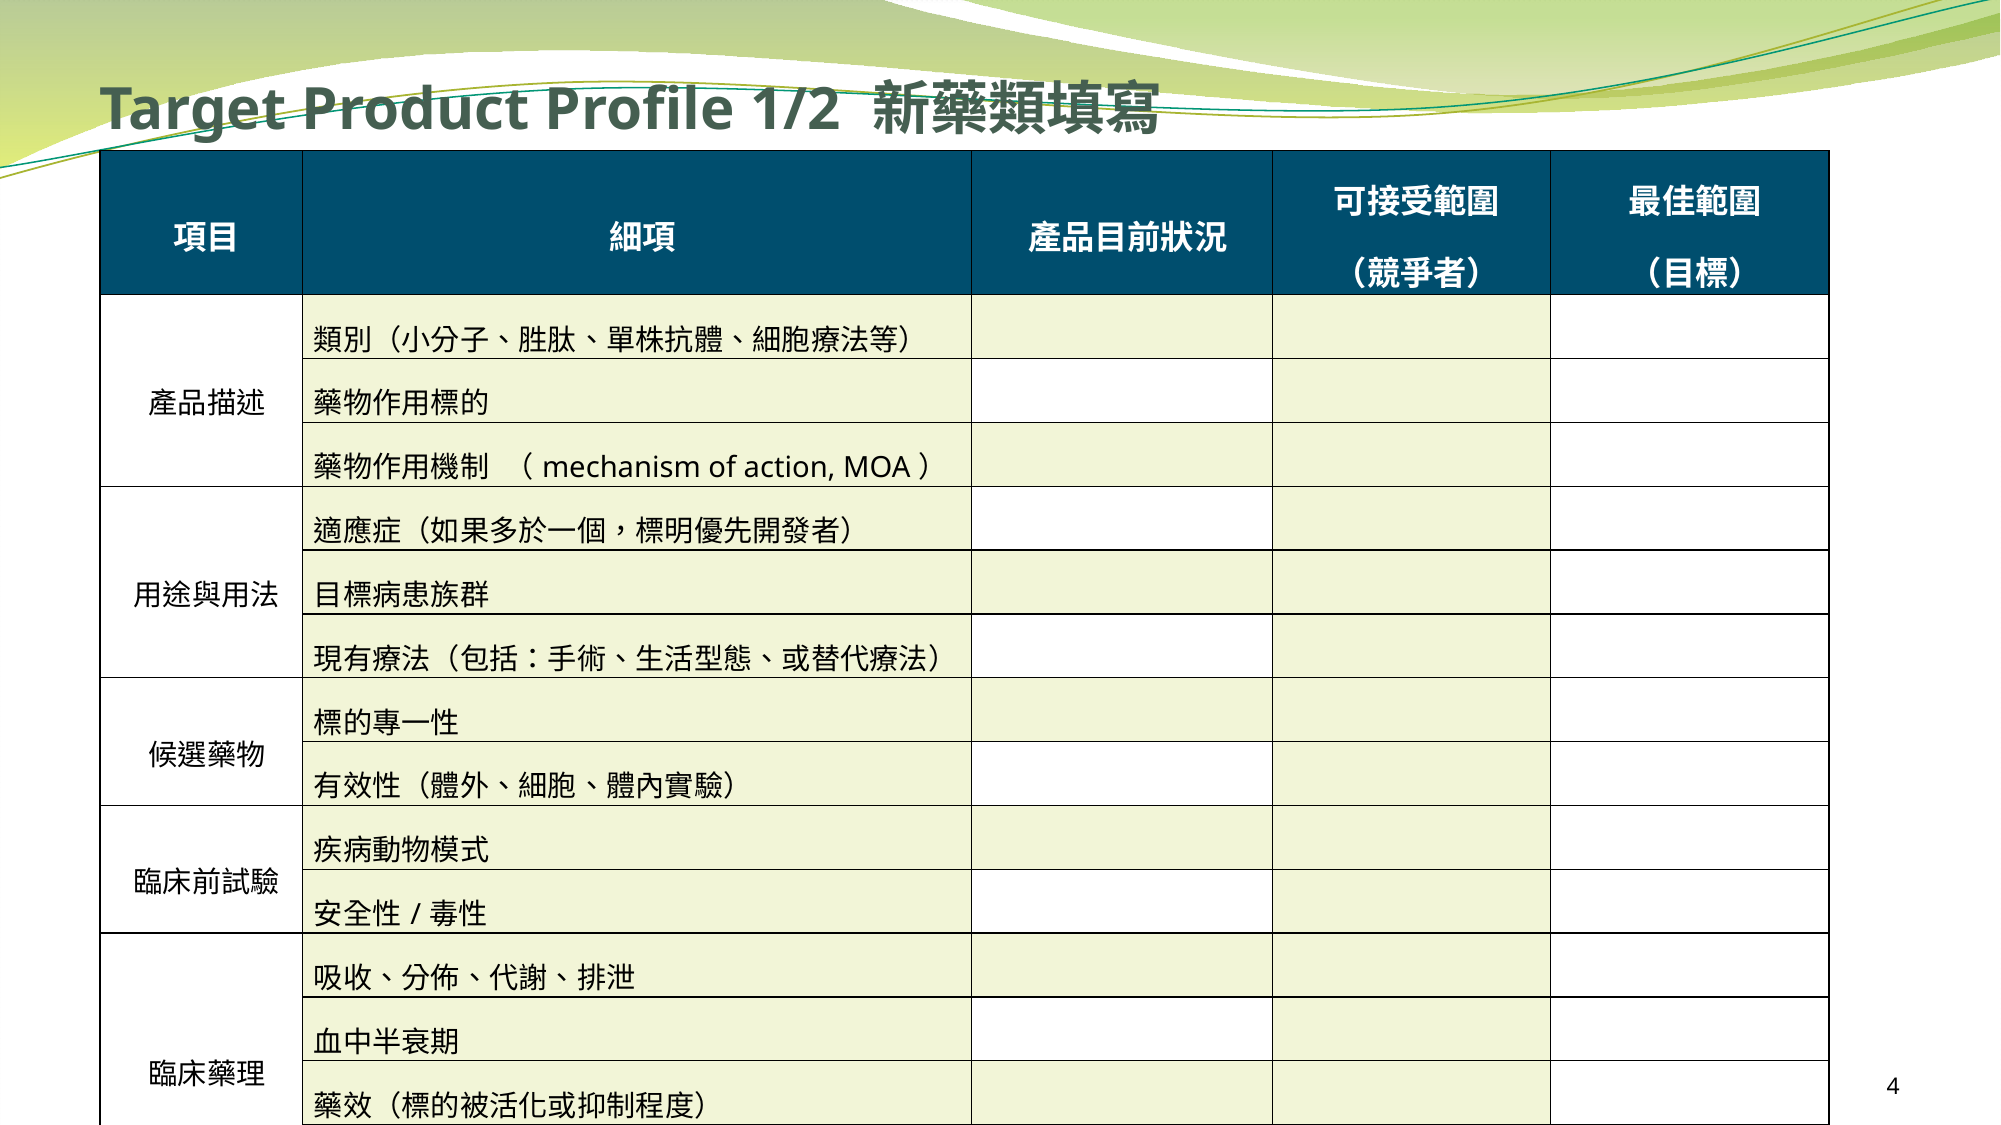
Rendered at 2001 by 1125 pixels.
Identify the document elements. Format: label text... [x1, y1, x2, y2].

table_cell 適應症（如果多於一個，標明優先開發者） [303, 487, 971, 549]
table_header 細項 [303, 153, 971, 294]
table_cell 目標病患族群 [303, 551, 971, 613]
table_cell [1273, 870, 1550, 932]
table_cell [1273, 551, 1550, 613]
table_cell 藥效（標的被活化或抑制程度） [303, 1061, 971, 1124]
table_cell [1551, 551, 1828, 613]
table_cell 用途與用法 [101, 487, 302, 677]
table_cell [972, 487, 1272, 549]
table_cell [1273, 998, 1550, 1060]
table_cell [1551, 998, 1828, 1060]
table_cell [972, 998, 1272, 1060]
table_cell [1551, 423, 1828, 486]
table_cell 疾病動物模式 [303, 806, 971, 869]
table_cell 血中半衰期 [303, 998, 971, 1060]
slide_number <編號> [1830, 1042, 1900, 1103]
table_cell [972, 359, 1272, 422]
table_cell [972, 1061, 1272, 1124]
table_cell 臨床前試驗 [101, 806, 302, 932]
table_cell [1273, 806, 1550, 869]
table_cell [972, 678, 1272, 741]
table_cell [1551, 615, 1828, 677]
table_cell [1273, 934, 1550, 996]
table_cell [1273, 742, 1550, 805]
table_cell [972, 423, 1272, 486]
table_cell 臨床藥理 [101, 934, 302, 1125]
table_cell [1551, 934, 1828, 996]
table_cell [1273, 295, 1550, 358]
table_header 最佳範圍 （目標） [1551, 153, 1828, 294]
title Target Product Profile 1/2 新藥類填寫 [99, 49, 1900, 153]
table_cell [1273, 487, 1550, 549]
table_cell [972, 615, 1272, 677]
table_cell [1551, 870, 1828, 932]
table_cell 現有療法（包括：手術、生活型態、或替代療法） [303, 615, 971, 677]
table_cell [1551, 295, 1828, 358]
table_cell [1551, 678, 1828, 741]
table_header 產品目前狀況 [972, 153, 1272, 294]
table_cell [1273, 423, 1550, 486]
table_cell [1273, 615, 1550, 677]
table_cell [1551, 359, 1828, 422]
table_cell 標的專一性 [303, 678, 971, 741]
table_cell 候選藥物 [101, 678, 302, 805]
table_cell [1551, 806, 1828, 869]
table_cell [1273, 678, 1550, 741]
table_cell [972, 742, 1272, 805]
table_cell 產品描述 [101, 295, 302, 486]
table_cell 類別（小分子、胜肽、單株抗體、細胞療法等） [303, 295, 971, 358]
table_cell 吸收、分佈、代謝、排泄 [303, 934, 971, 996]
table_cell [1551, 1061, 1828, 1124]
table_cell [1551, 487, 1828, 549]
table_cell [1273, 359, 1550, 422]
table_cell [972, 551, 1272, 613]
table_cell [972, 806, 1272, 869]
table_cell 安全性/毒性 [303, 870, 971, 932]
table_header 可接受範圍 （競爭者） [1273, 153, 1550, 294]
table_cell [972, 934, 1272, 996]
table_cell [1273, 1061, 1550, 1124]
table_cell [972, 295, 1272, 358]
table_cell 有效性（體外、細胞、體內實驗） [303, 742, 971, 805]
table_cell 藥物作用機制 （mechanism of action, MOA） [303, 423, 971, 486]
table_header 項目 [101, 153, 302, 294]
table_cell [1551, 742, 1828, 805]
table_cell 藥物作用標的 [303, 359, 971, 422]
table_cell [972, 870, 1272, 932]
